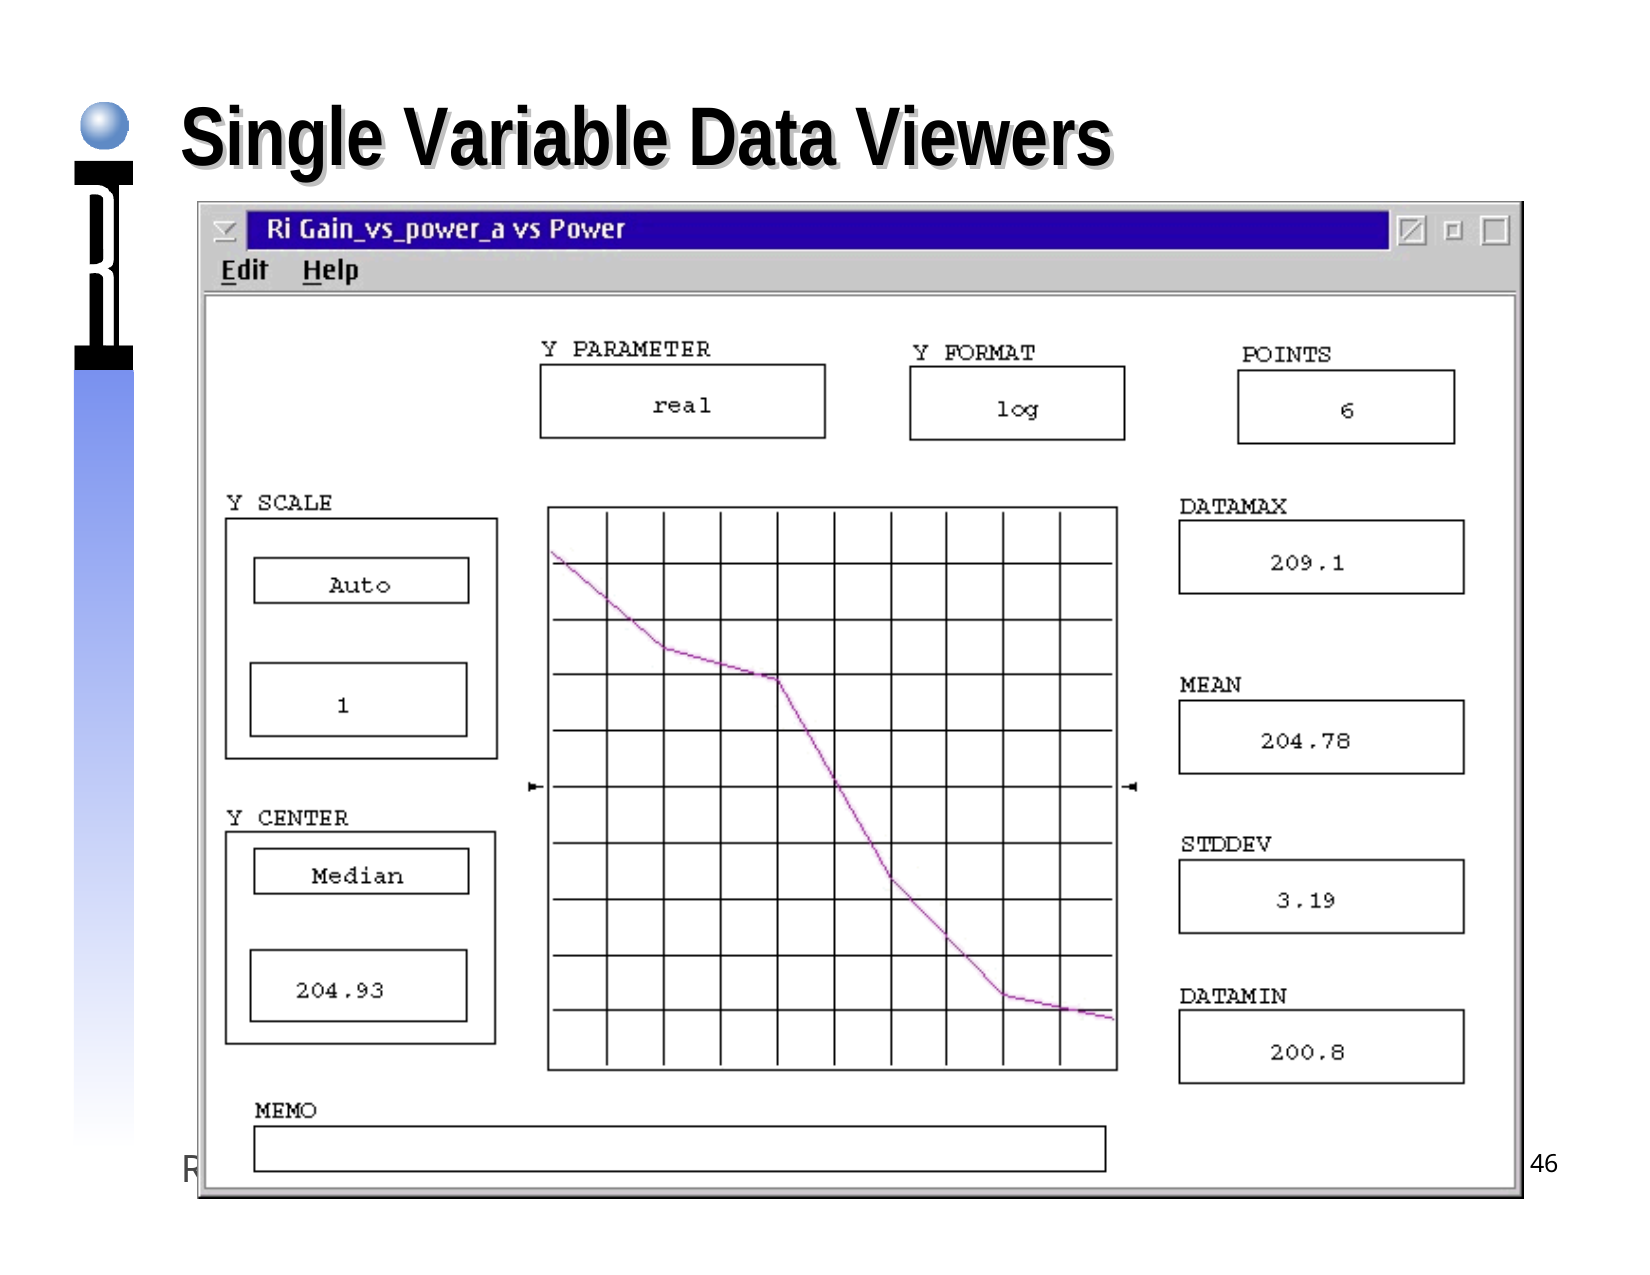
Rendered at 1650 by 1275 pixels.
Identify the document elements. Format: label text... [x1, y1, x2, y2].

picture [197, 201, 1524, 1199]
text_box Single Variable Data Viewers [180, 7, 1534, 183]
